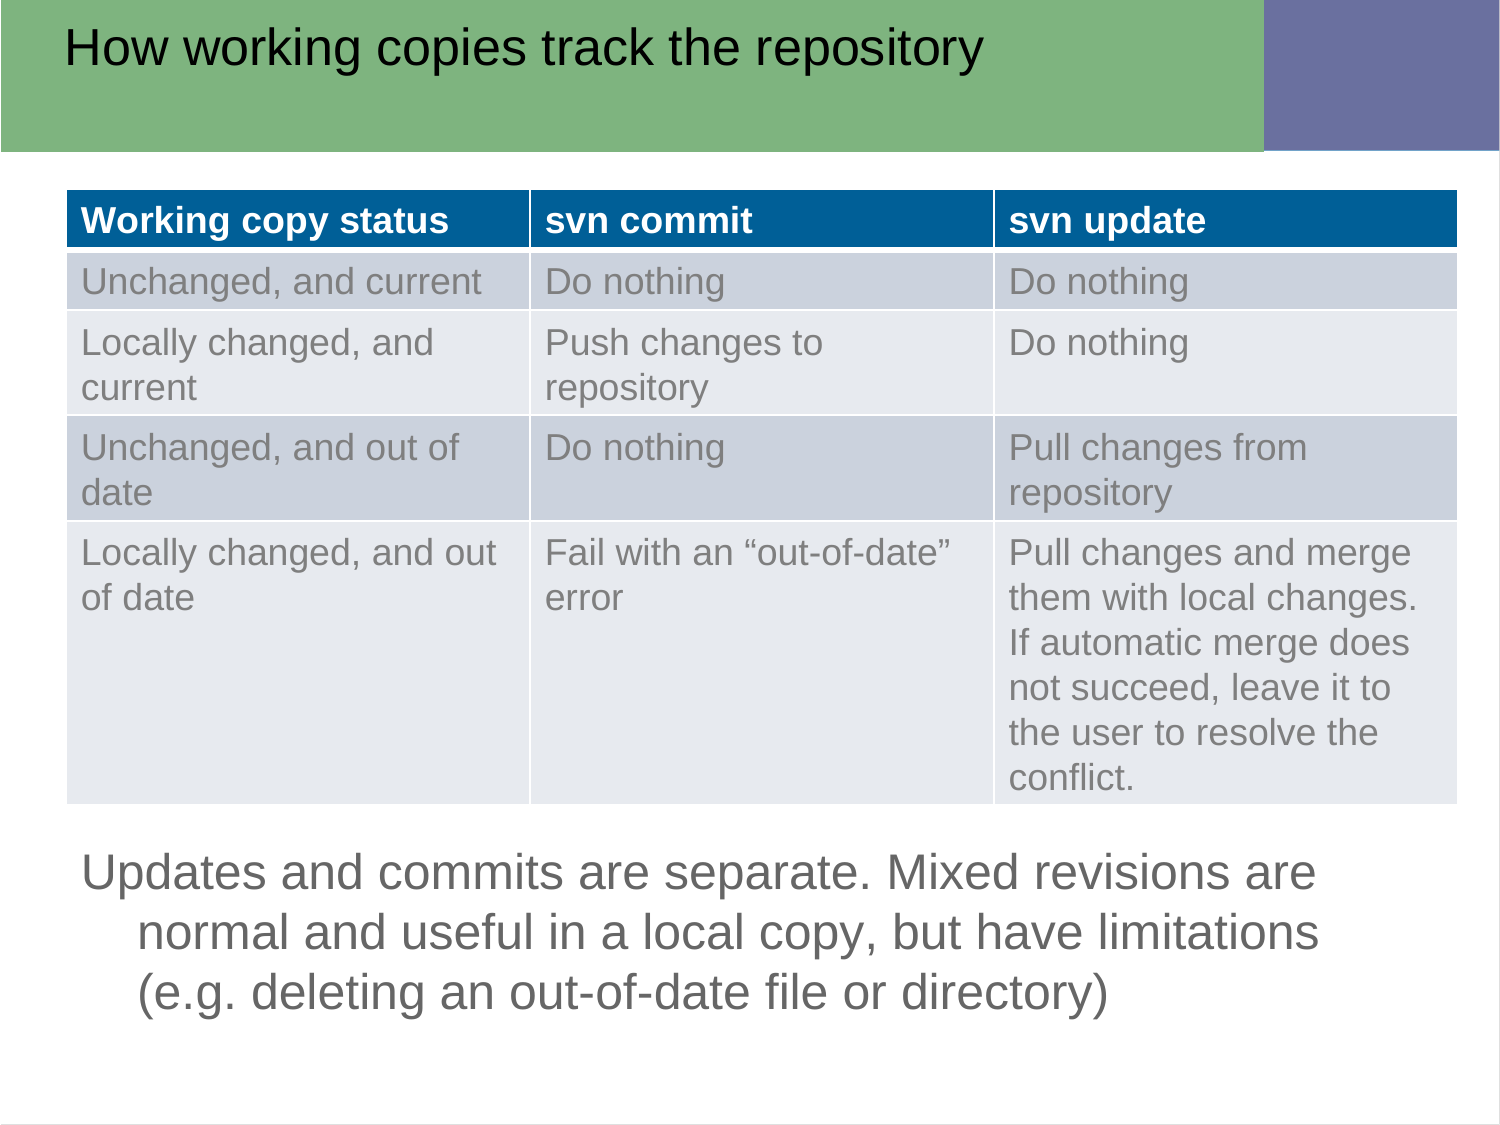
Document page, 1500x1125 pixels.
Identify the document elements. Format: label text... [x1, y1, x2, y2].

text_box Locally changed, and out of date [67, 522, 529, 804]
text_box Working copy status [67, 190, 529, 247]
picture [0, 0, 1500, 1125]
text_box Unchanged, and out of date [67, 416, 529, 520]
text_box Updates and commits are separate. Mixed revisions are normal and useful in a local copy, but have limitations (e.g. deleting an out-of-date file or directory) [66, 832, 1418, 1032]
text_box Locally changed, and current [67, 311, 529, 414]
text_box Pull changes and merge them with local changes. If automatic merge does not succeed, leave it to the user to resolve the conflict. [995, 522, 1457, 804]
text_box Do nothing [995, 311, 1457, 414]
text_box Do nothing [531, 253, 993, 309]
text_box Push changes to repository [531, 311, 993, 414]
text_box Unchanged, and current [67, 253, 529, 309]
text_box Do nothing [531, 416, 993, 520]
text_box Do nothing [995, 253, 1457, 309]
title How working copies track the repository [49, 16, 1253, 90]
text_box Pull changes from repository [995, 416, 1457, 520]
text_box svn commit [531, 190, 993, 247]
text_box svn update [995, 190, 1457, 247]
text_box Fail with an “out-of-date” error [531, 522, 993, 804]
